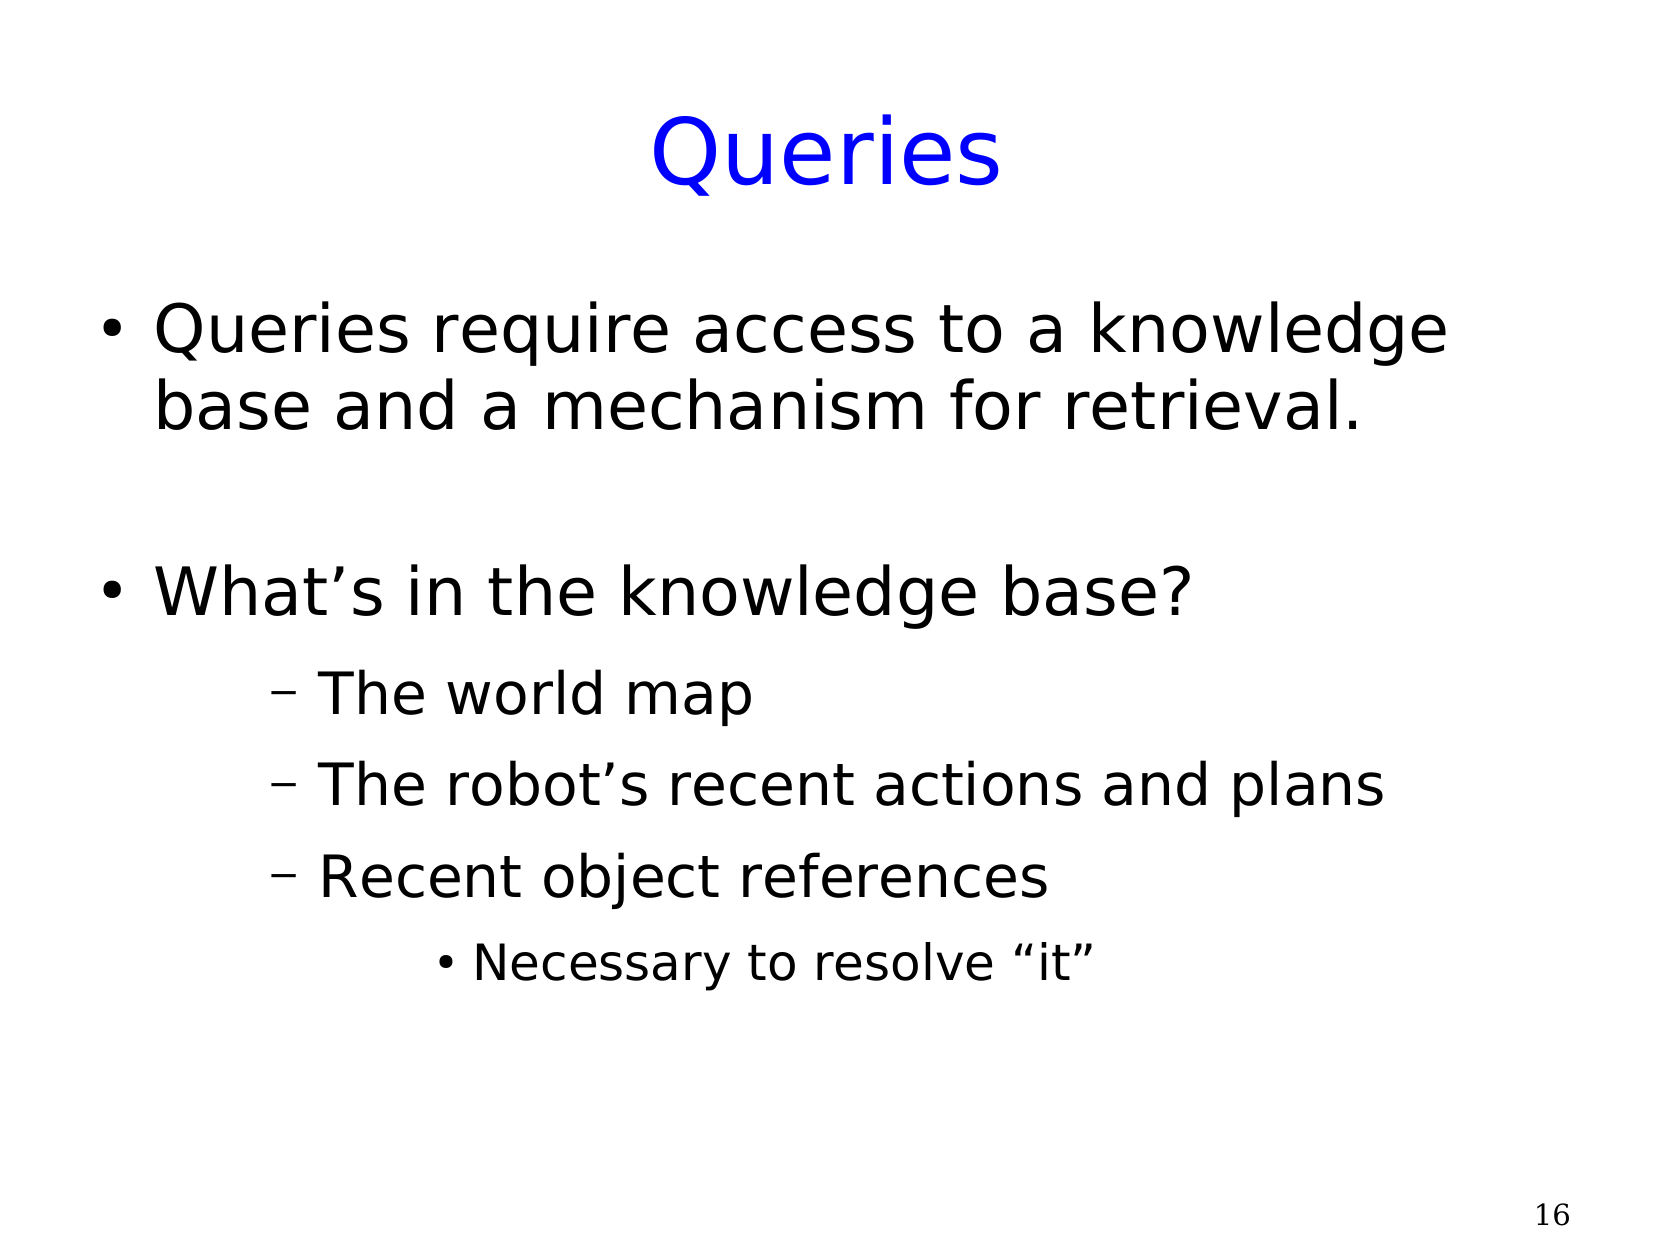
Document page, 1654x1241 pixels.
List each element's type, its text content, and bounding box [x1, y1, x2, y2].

title Queries [82, 49, 1571, 257]
list Queries require access to a knowledge base and a mechanism for retrieval. What’s in the knowledge base? The world map The robot’s recent actions and plans Recent object references Necessary to resolve “it” [82, 290, 1571, 1109]
